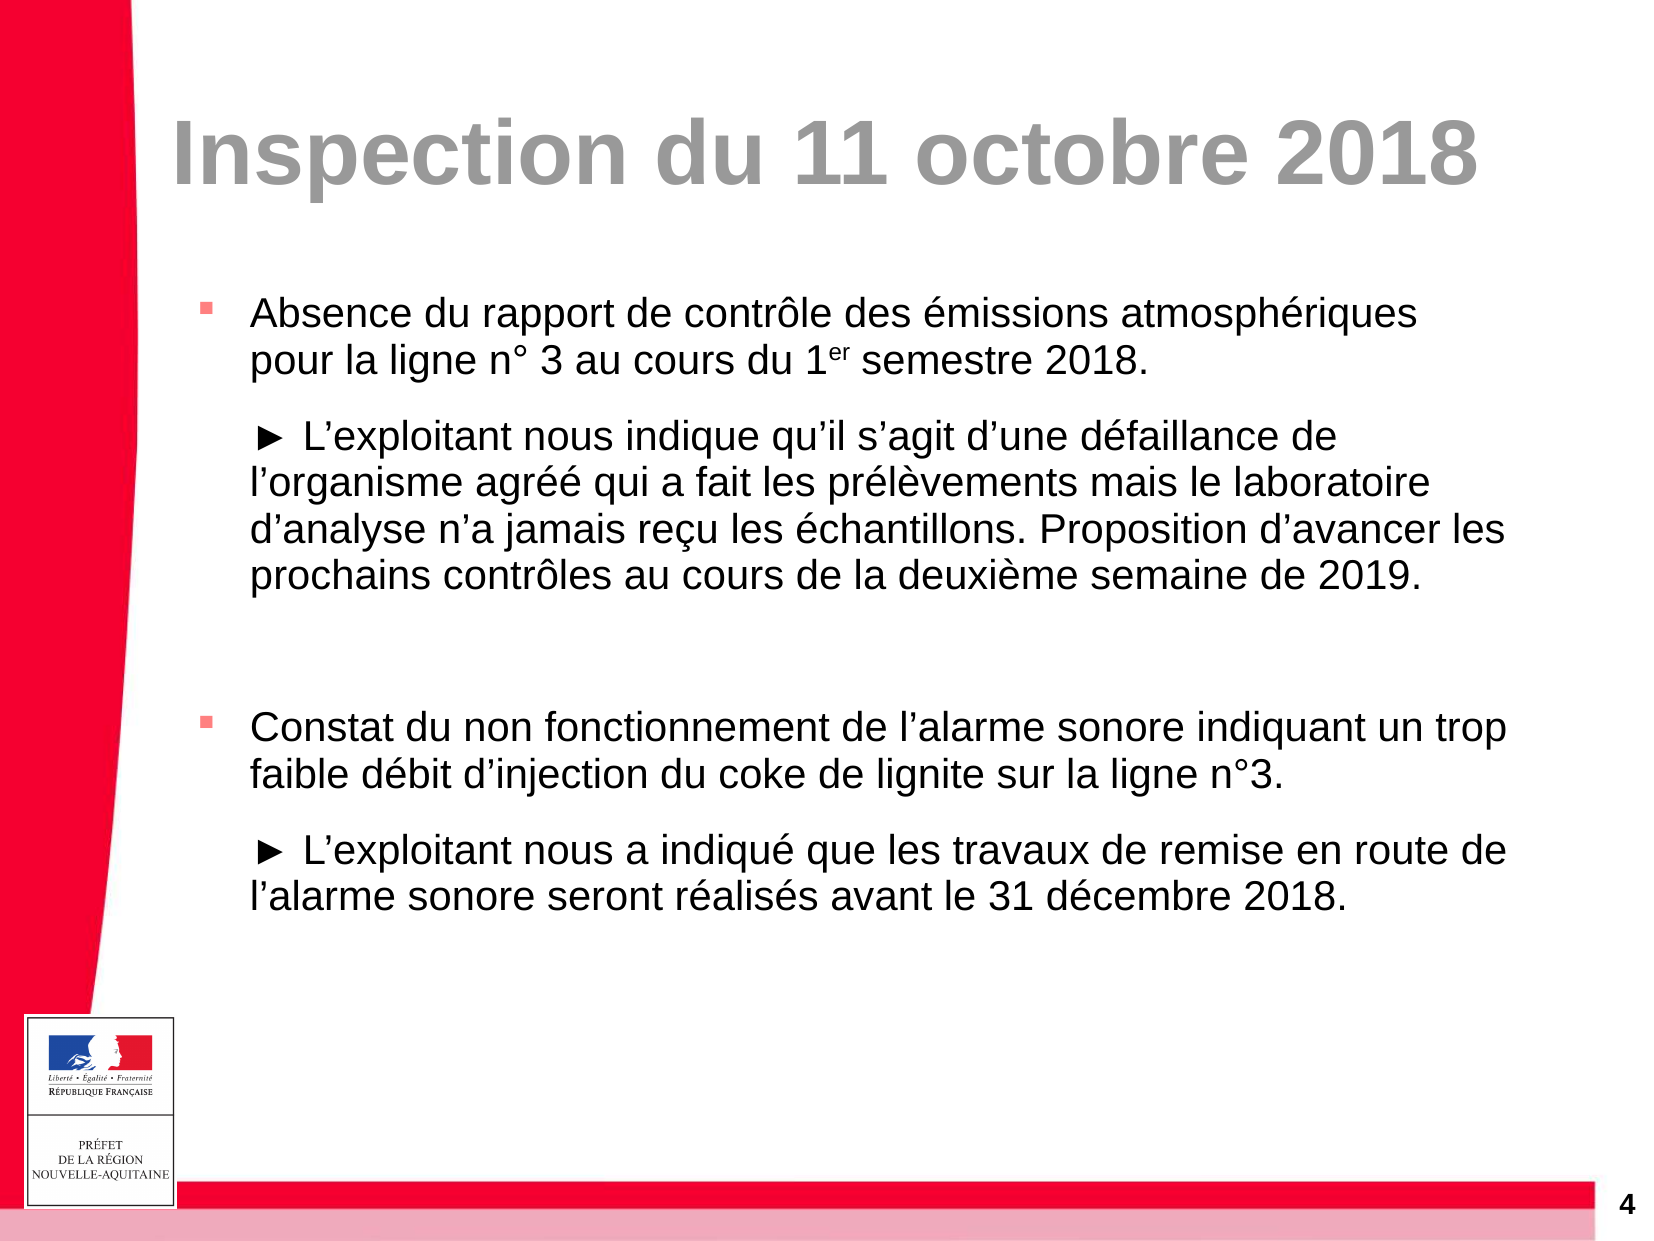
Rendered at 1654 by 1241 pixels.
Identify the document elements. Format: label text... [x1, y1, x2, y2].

picture [0, 0, 1654, 1241]
list Absence du rapport de contrôle des émissions atmosphériques pour la ligne n° 3 au cours du 1er semestre 2018. ► L’exploitant nous indique qu’il s’agit d’une défaillance de l’organisme agréé qui a fait les prélèvements mais le laboratoire d’analyse n’a jamais reçu les échantillons. Proposition d’avancer les prochains contrôles au cours de la deuxième semaine de 2019. Constat du non fonctionnement de l’alarme sonore indiquant un trop faible débit d’injection du coke de lignite sur la ligne n°3. ► L’exploitant nous a indiqué que les travaux de remise en route de l’alarme sonore seront réalisés avant le 31 décembre 2018. [179, 290, 1509, 1109]
title Inspection du 11 octobre 2018 [82, 49, 1571, 257]
